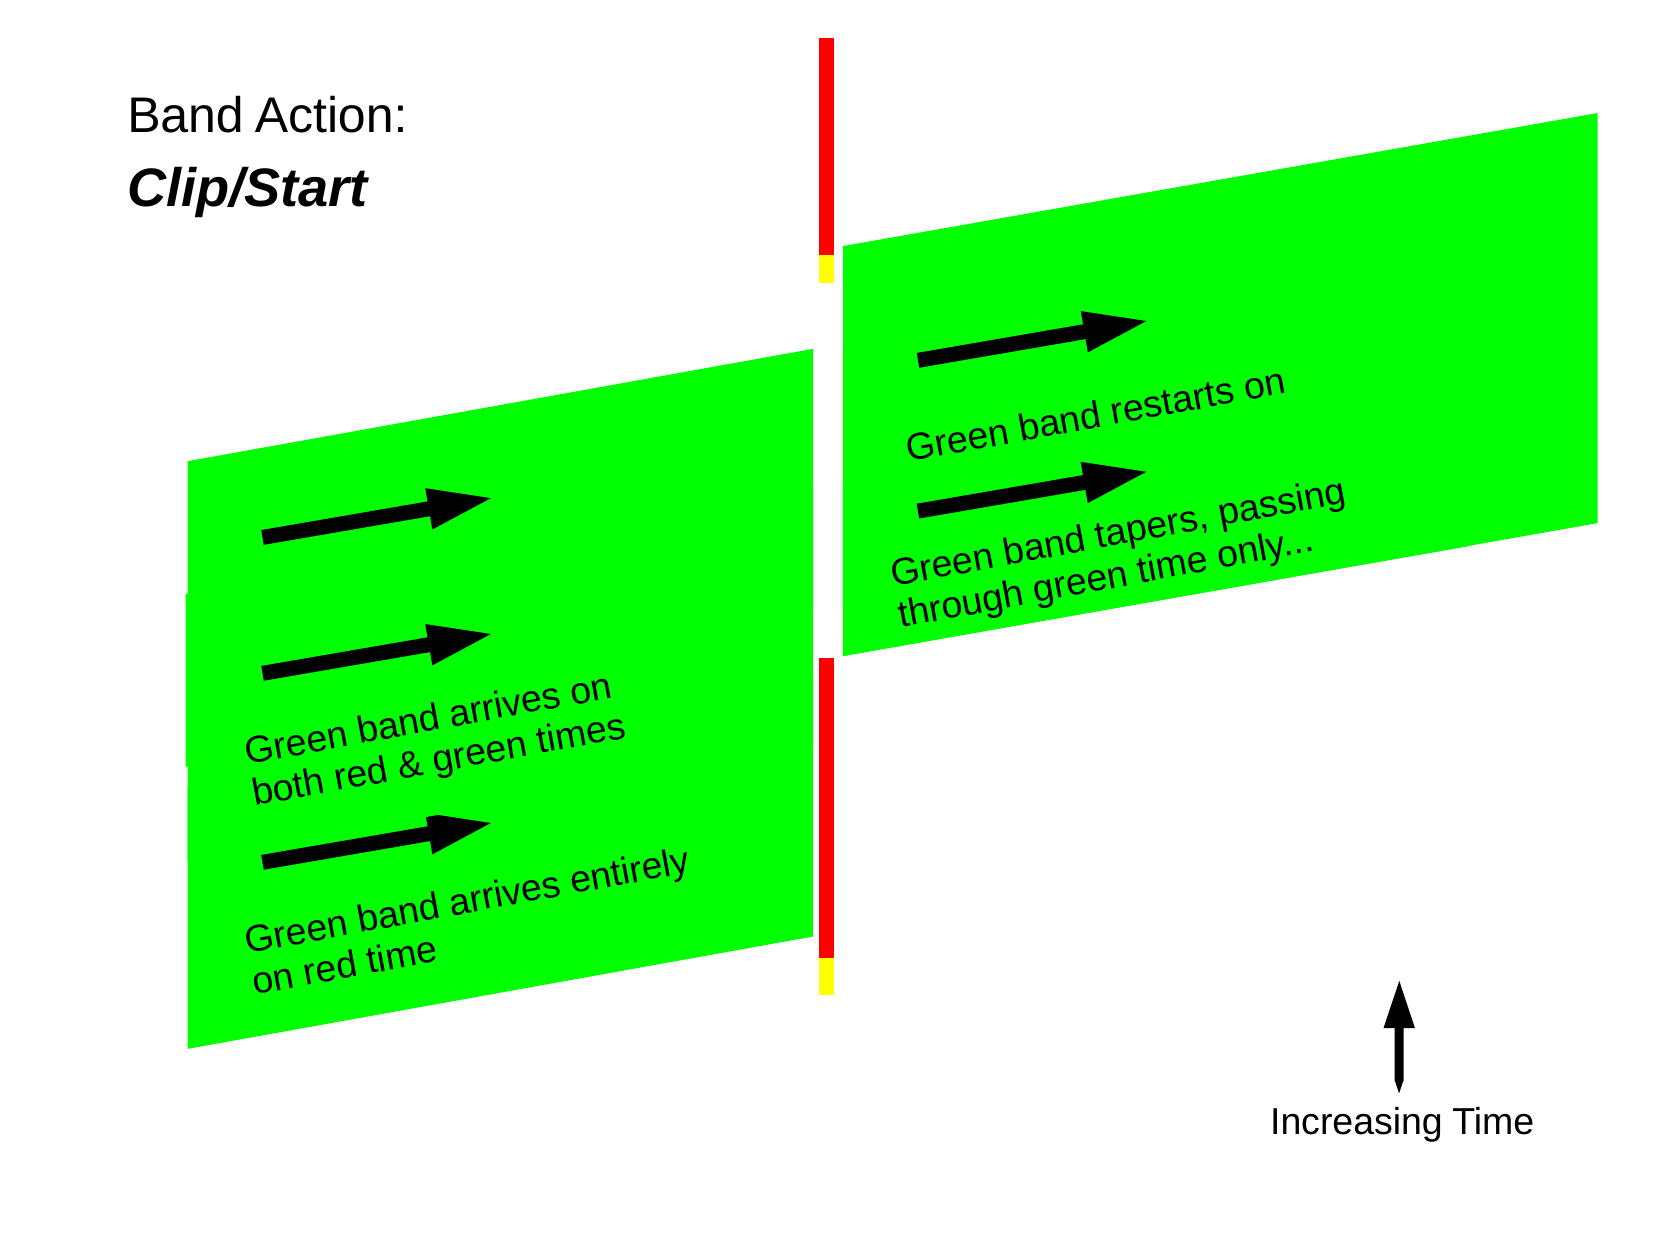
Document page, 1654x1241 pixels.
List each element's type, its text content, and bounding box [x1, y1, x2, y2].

text_box Green band tapers, passing through green time only... [871, 451, 1426, 719]
text_box Increasing Time [1255, 1093, 1550, 1151]
text_box Green band arrives on both red & green times [225, 637, 734, 883]
text_box Green band restarts on effective green time [886, 317, 1502, 480]
text_box [185, 348, 814, 1049]
text_box Band Action: [112, 79, 676, 151]
text_box [842, 113, 1598, 657]
text_box Clip/Start [112, 150, 384, 227]
text_box Green band arrives entirely on red time [225, 826, 734, 1072]
